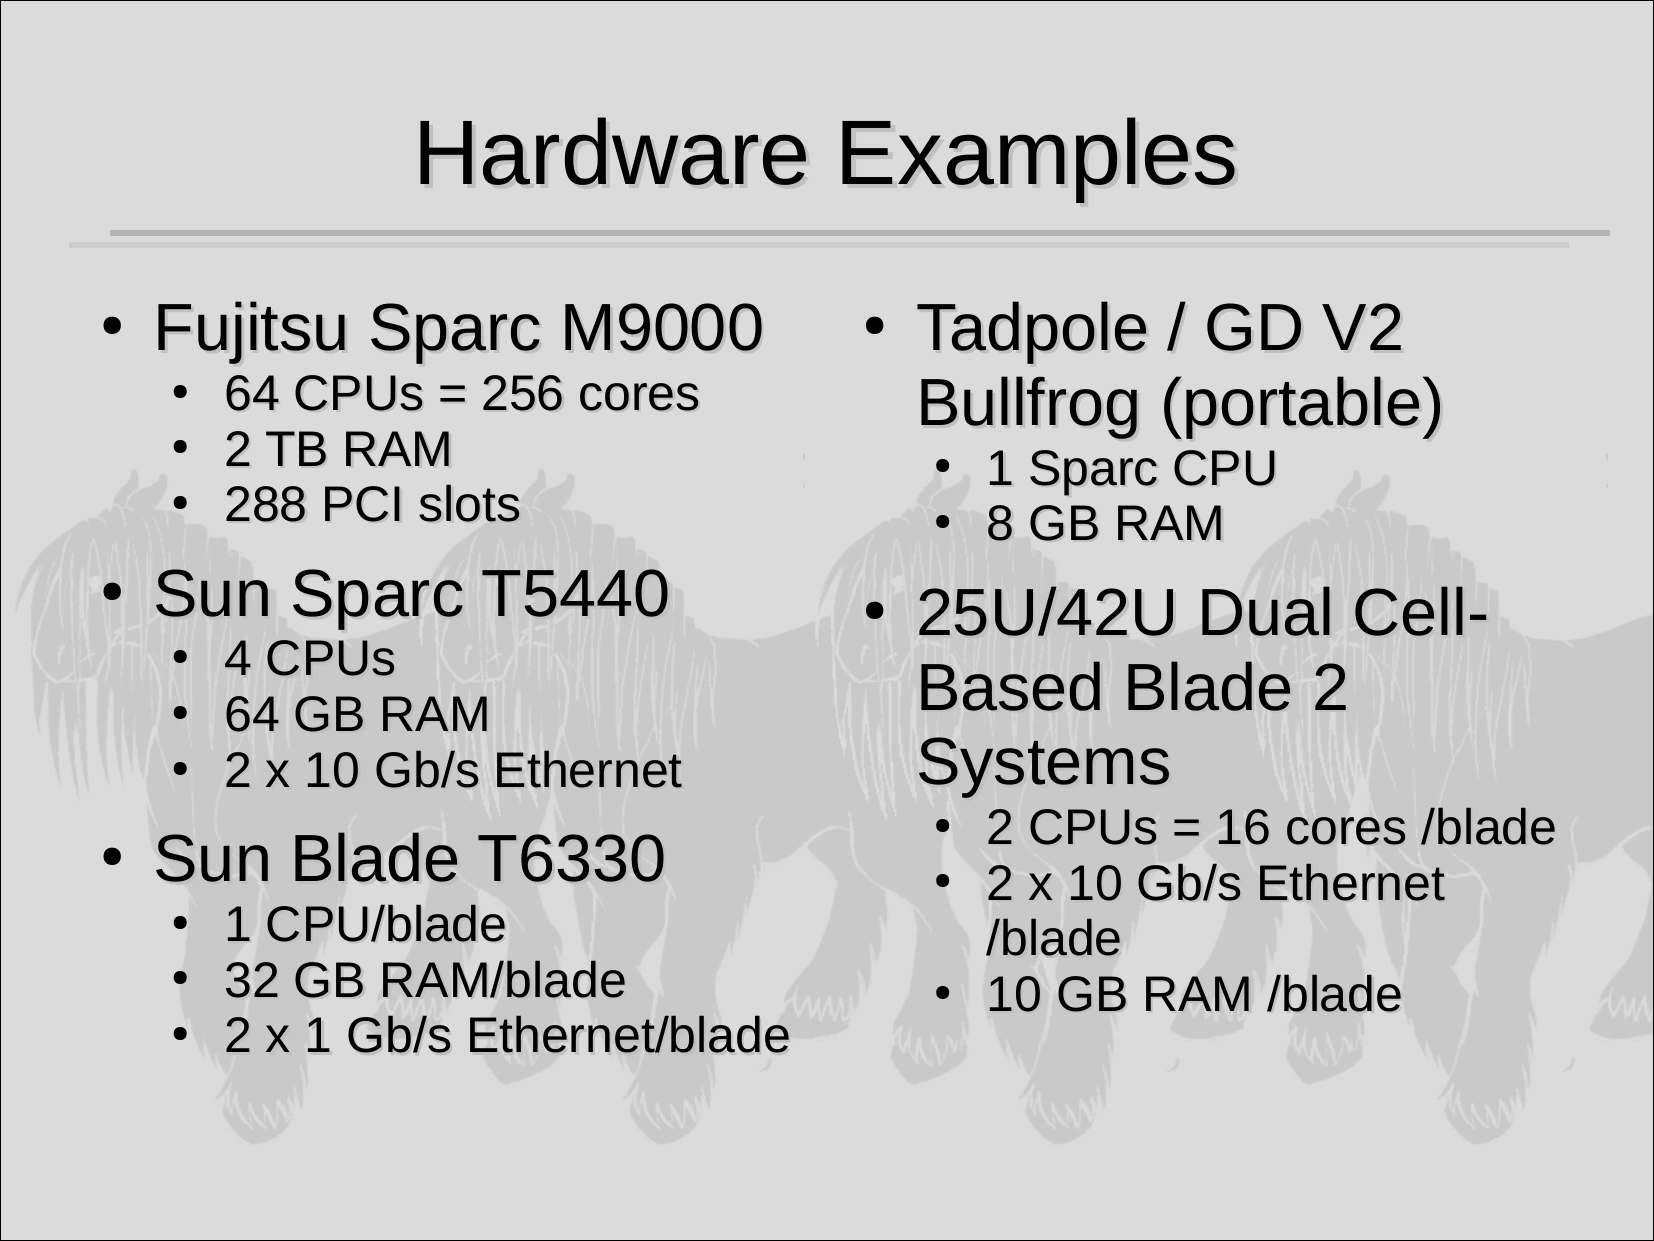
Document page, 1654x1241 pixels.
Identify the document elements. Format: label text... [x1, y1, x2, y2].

list Fujitsu Sparc M9000 64 CPUs = 256 cores 2 TB RAM 288 PCI slots Sun Sparc T5440 4 CPUs 64 GB RAM 2 x 10 Gb/s Ethernet Sun Blade T6330 1 CPU/blade 32 GB RAM/blade 2 x 1 Gb/s Ethernet/blade [82, 290, 809, 1145]
list Tadpole / GD V2 Bullfrog (portable) 1 Sparc CPU 8 GB RAM 25U/42U Dual Cell-Based Blade 2 Systems 2 CPUs = 16 cores /blade 2 x 10 Gb/s Ethernet /blade 10 GB RAM /blade [845, 290, 1572, 1102]
title Hardware Examples [82, 49, 1571, 257]
